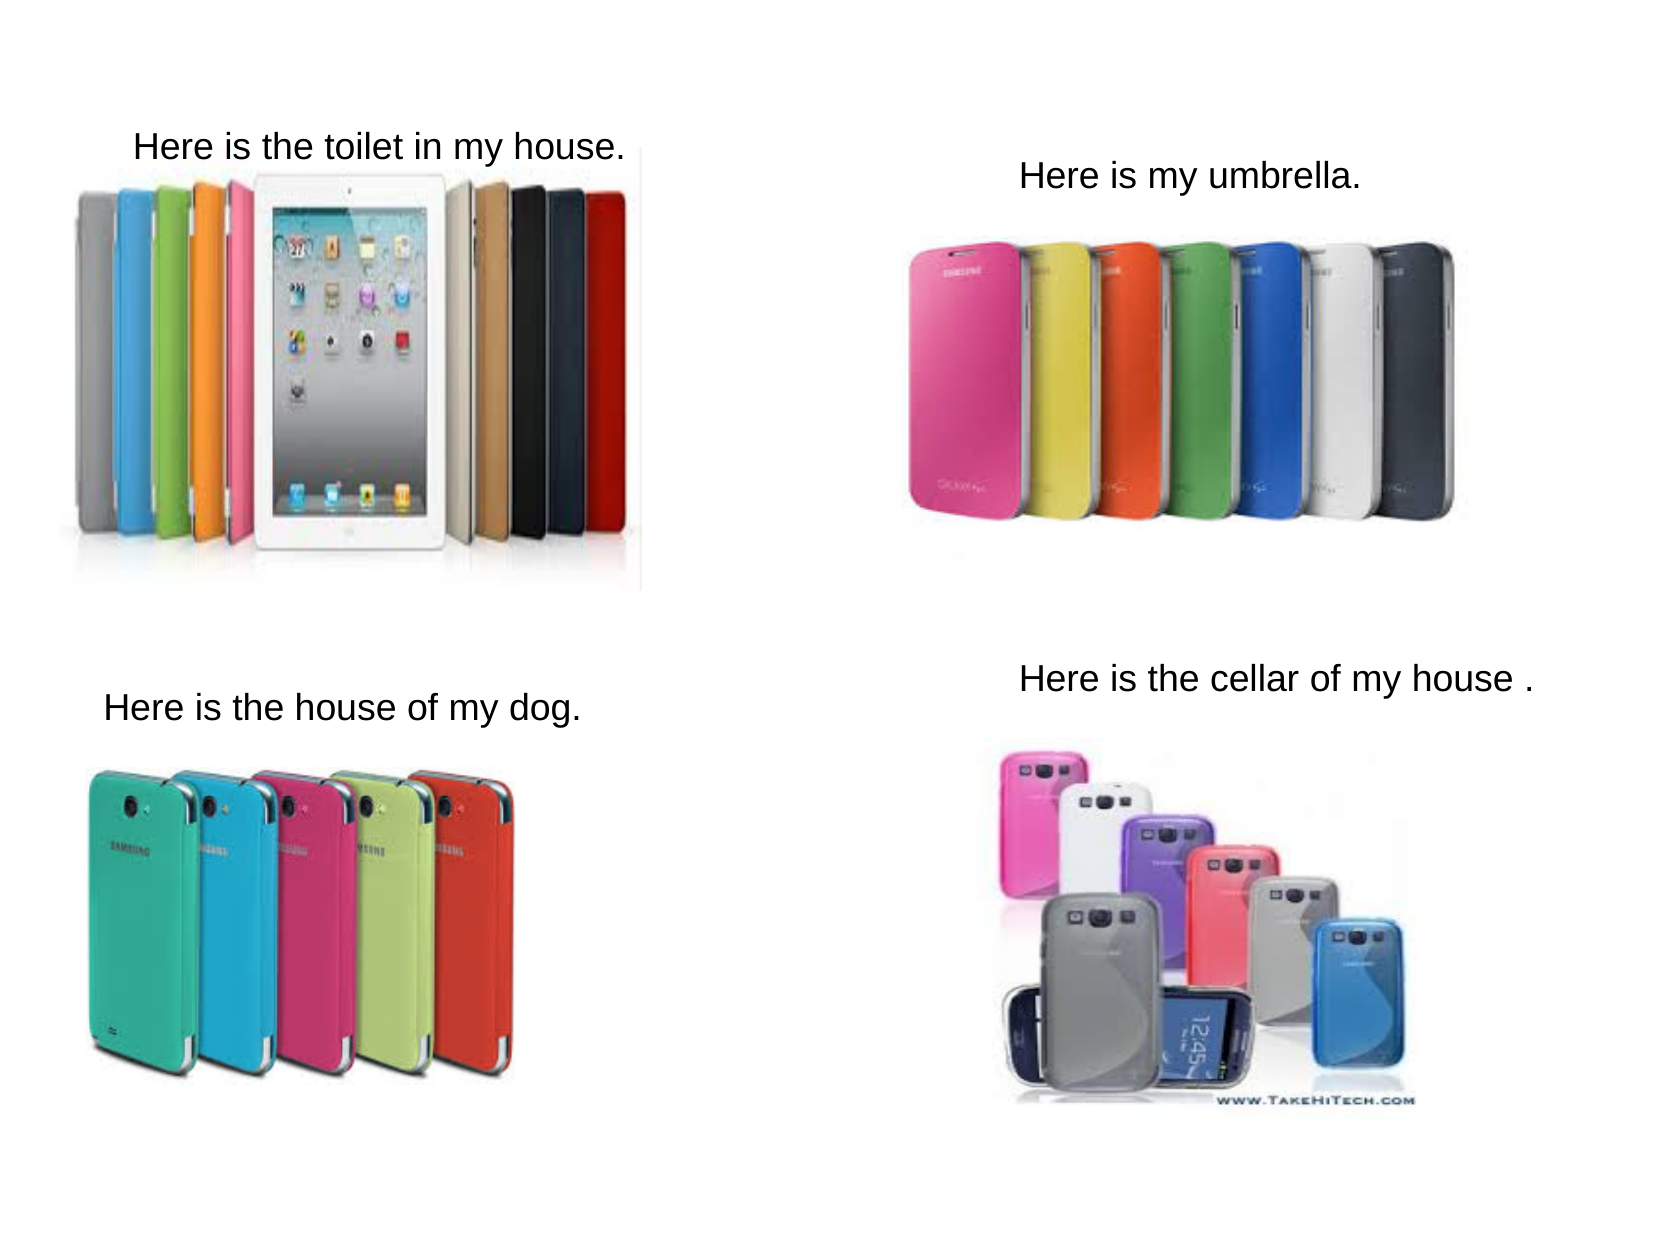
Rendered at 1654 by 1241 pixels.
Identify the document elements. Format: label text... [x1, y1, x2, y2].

text_box Here is the house of my dog. [88, 679, 597, 737]
text_box Here is the toilet in my house. [118, 118, 652, 175]
picture [885, 206, 1477, 562]
picture [59, 147, 642, 591]
text_box Here is the cellar of my house . [1003, 649, 1550, 707]
text_box Here is my umbrella. [1003, 147, 1377, 205]
picture [977, 738, 1418, 1120]
picture [73, 767, 532, 1085]
